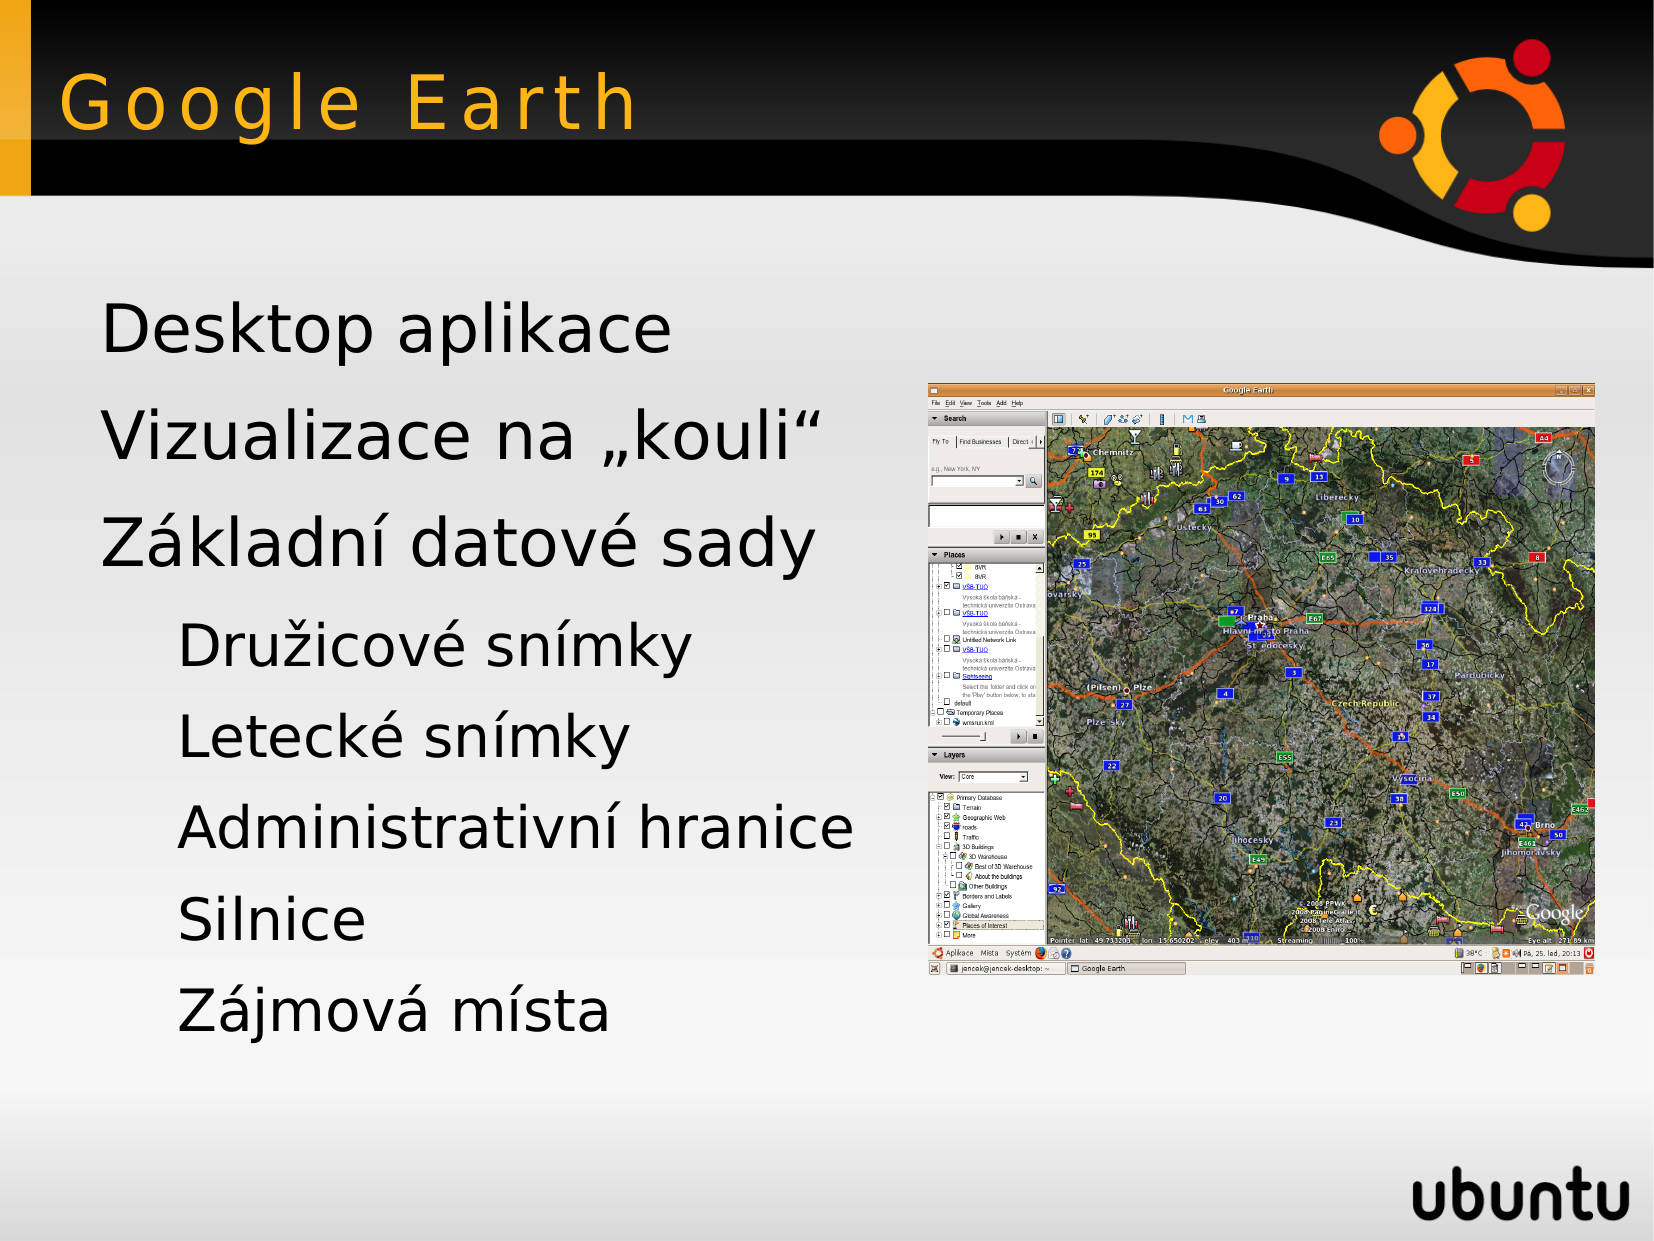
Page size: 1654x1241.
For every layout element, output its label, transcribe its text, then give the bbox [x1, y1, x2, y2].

title Google Earth [59, 29, 1270, 178]
picture [0, 0, 1654, 1241]
list Desktop aplikace Vizualizace na „kouli“ Základní datové sady Družicové snímky Letecké snímky Administrativní hranice Silnice Zájmová místa [82, 290, 1571, 1109]
